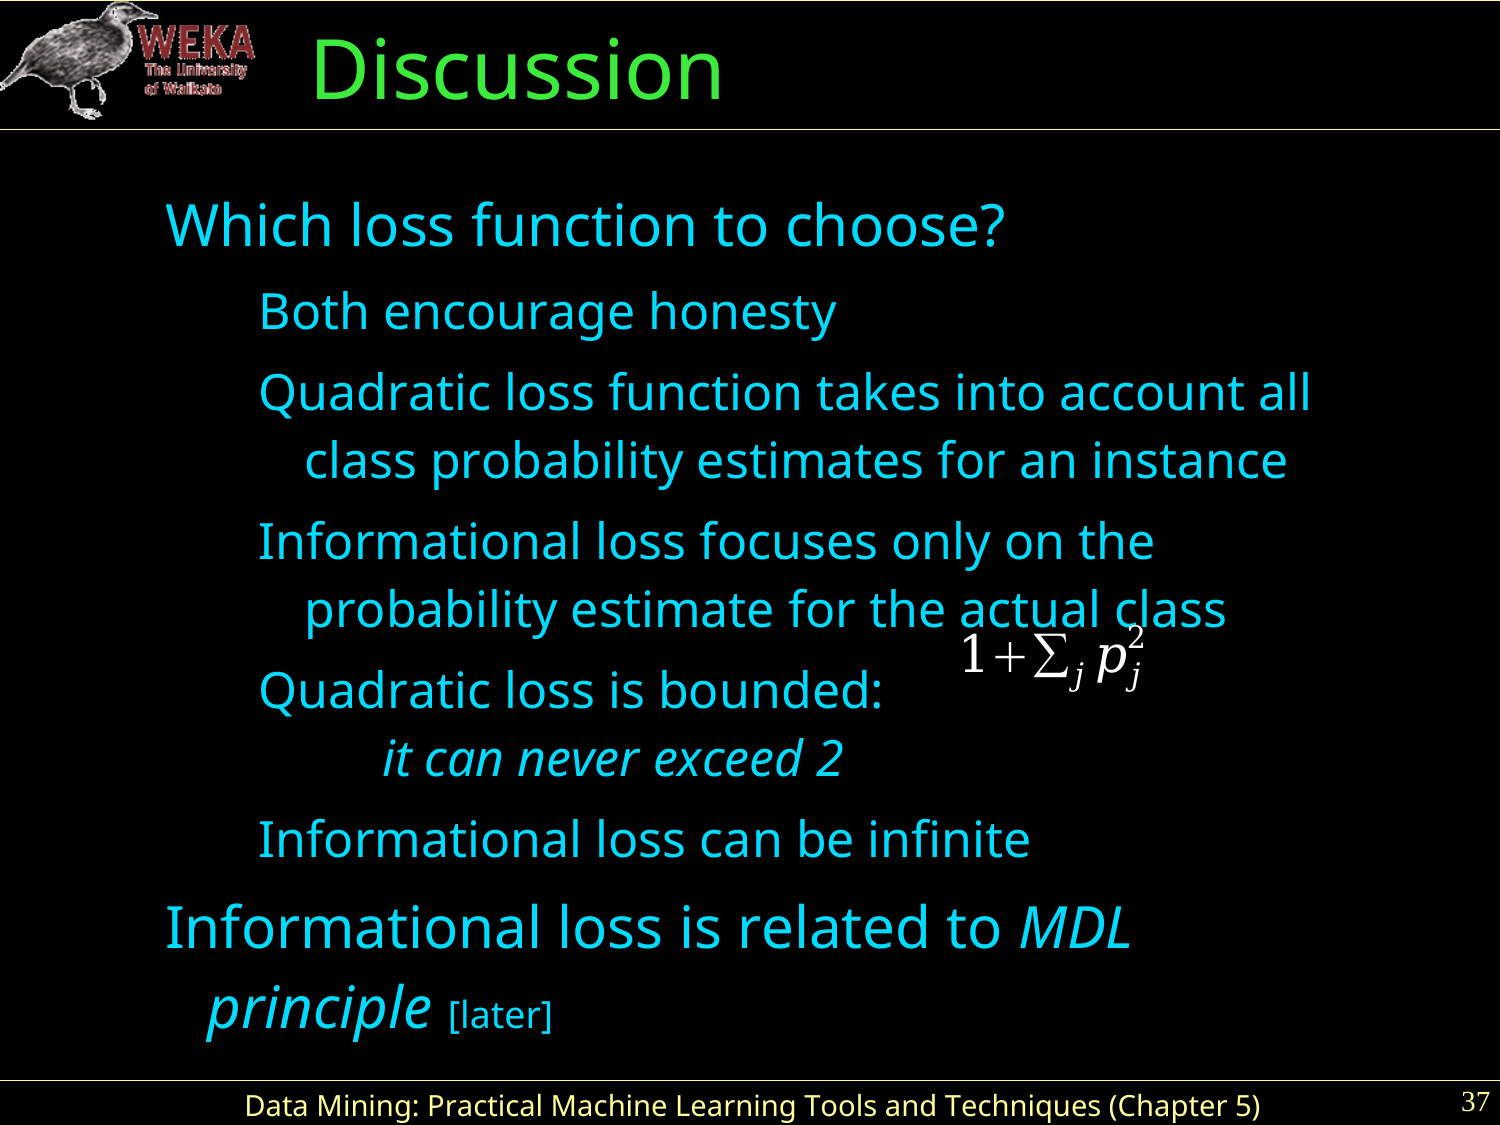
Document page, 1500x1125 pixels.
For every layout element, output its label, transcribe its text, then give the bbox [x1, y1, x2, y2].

title Discussion [295, 0, 1500, 148]
text_box Which loss function to choose? Both encourage honesty Quadratic loss function takes into account all class probability estimates for an instance Informational loss focuses only on the probability estimate for the actual class Quadratic loss is bounded: it can never exceed 2 Informational loss can be infinite Informational loss is related to MDL principle [later] [150, 177, 1388, 902]
chart [952, 620, 1152, 693]
picture [0, 1, 266, 129]
